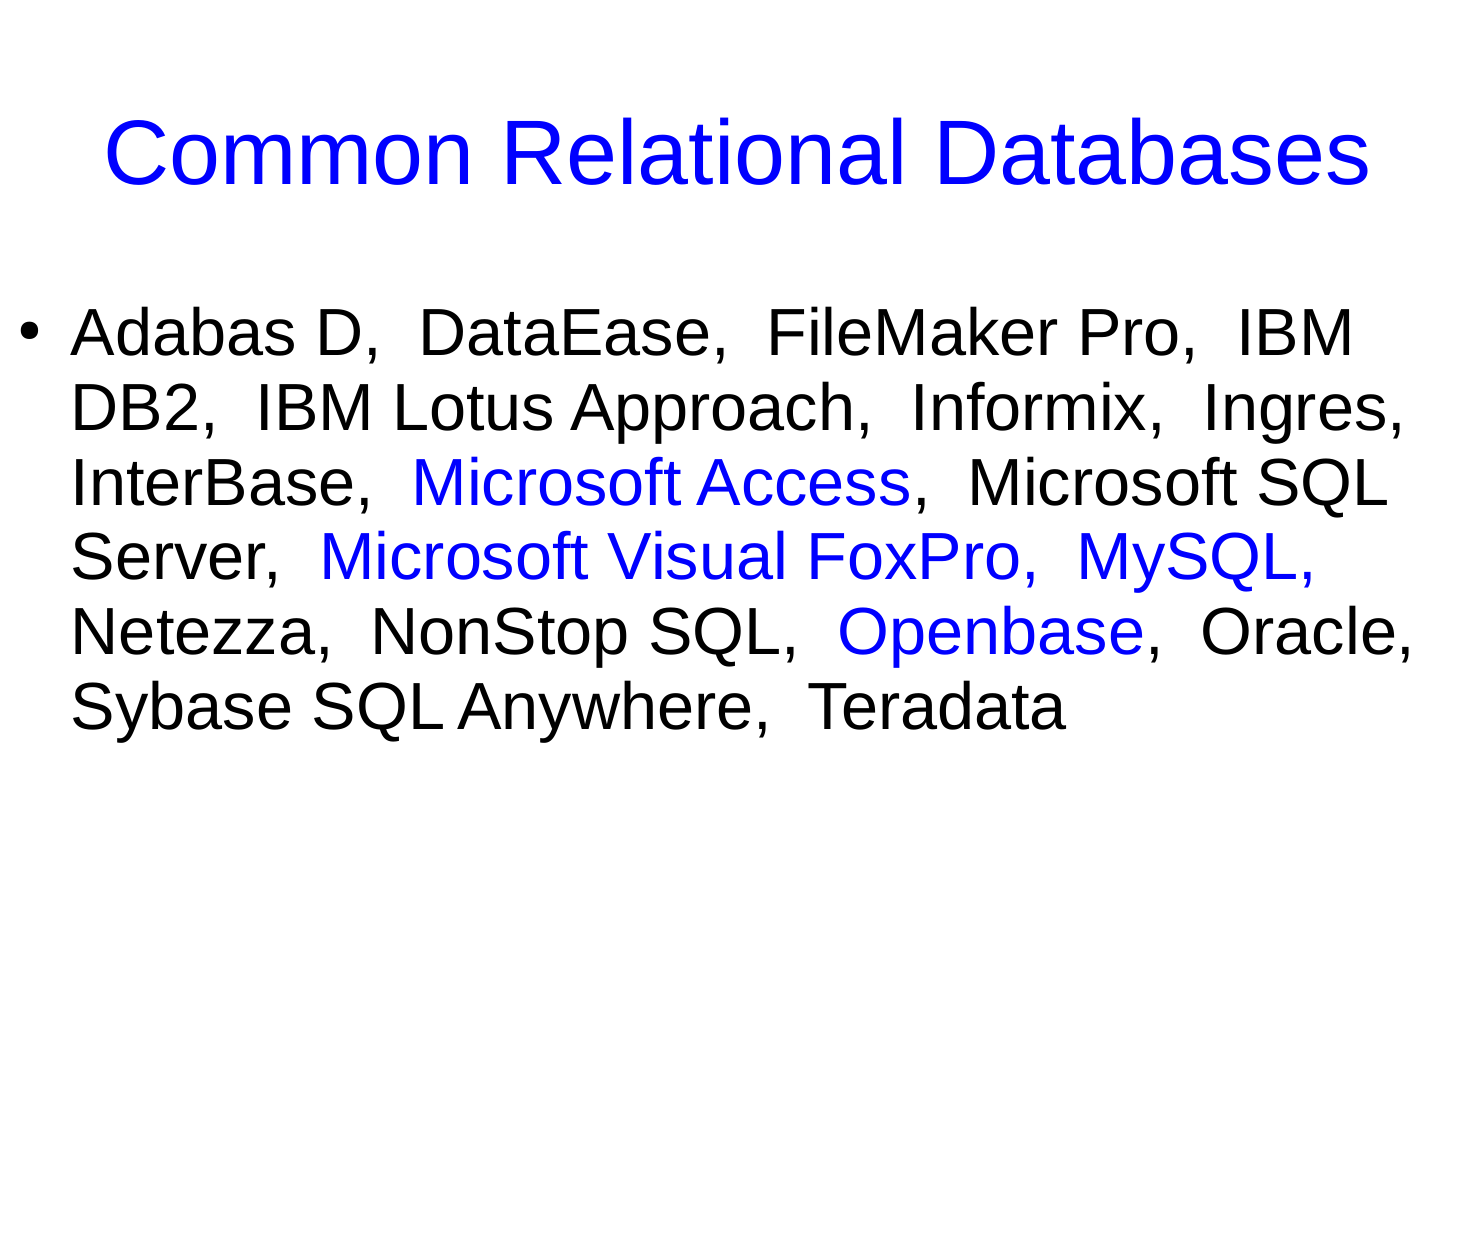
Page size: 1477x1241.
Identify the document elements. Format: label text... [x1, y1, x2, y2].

list Adabas D, DataEase, FileMaker Pro, IBM DB2, IBM Lotus Approach, Informix, Ingres, InterBase, Microsoft Access, Microsoft SQL Server, Microsoft Visual FoxPro, MySQL, Netezza, NonStop SQL, Openbase, Oracle, Sybase SQL Anywhere, Teradata [0, 295, 1447, 1063]
title Common Relational Databases [73, 49, 1403, 257]
